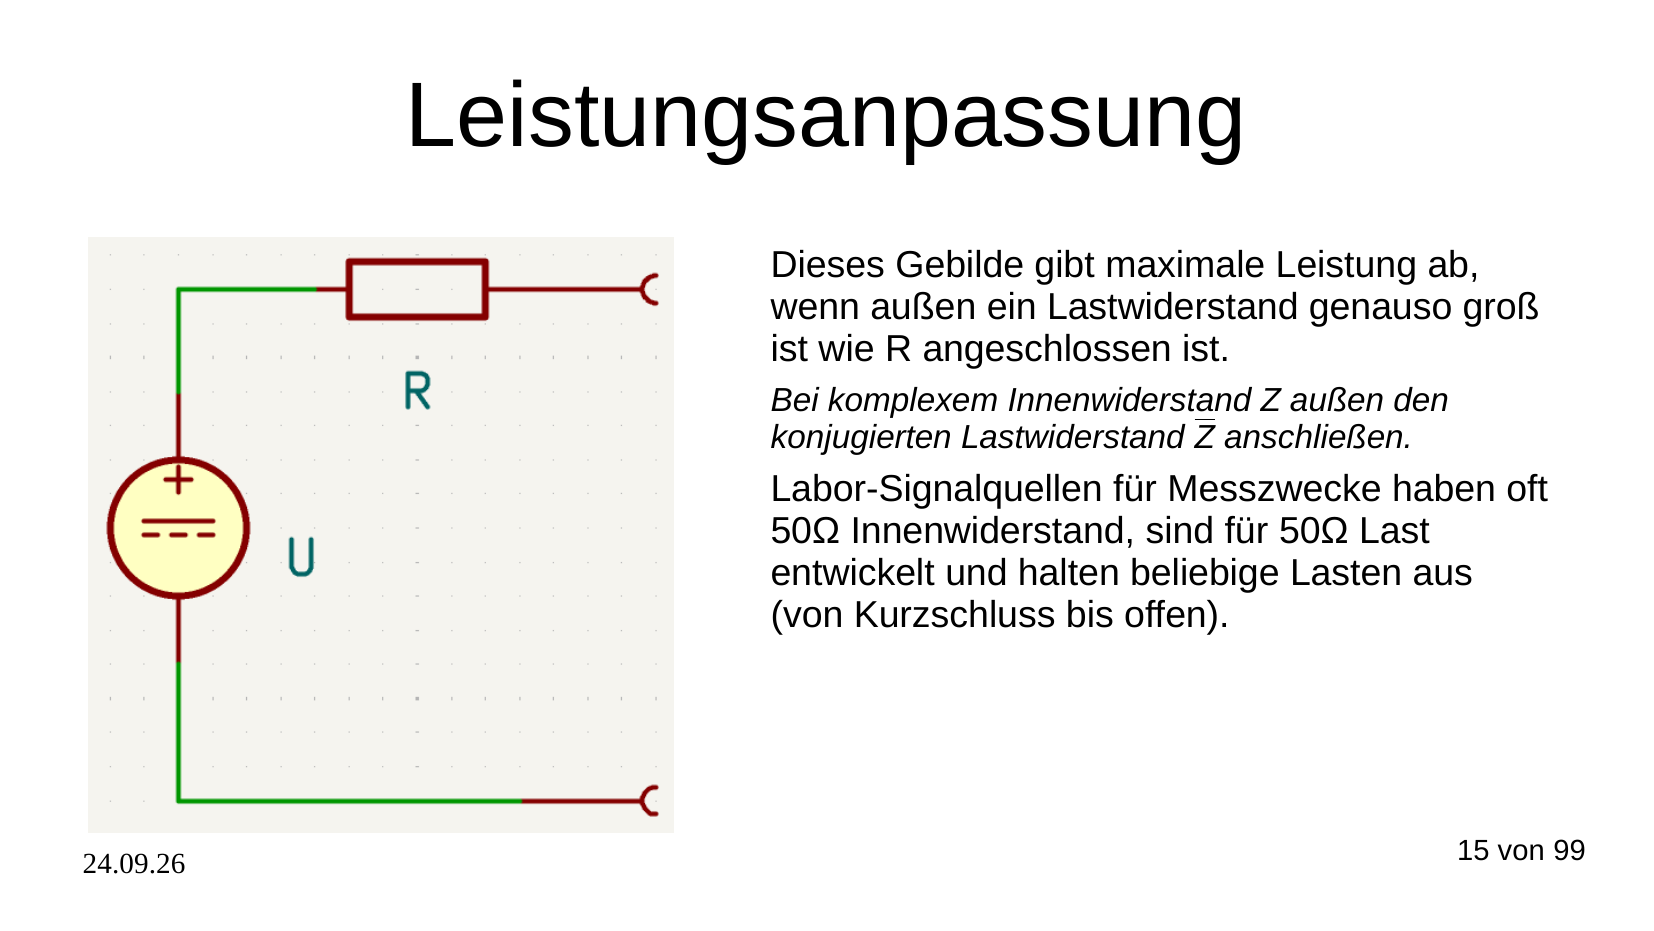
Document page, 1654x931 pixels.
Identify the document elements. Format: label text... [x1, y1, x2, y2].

picture [88, 237, 674, 833]
text_box Dieses Gebilde gibt maximale Leistung ab, wenn außen ein Lastwiderstand genauso groß ist wie R angeschlossen ist. Bei komplexem Innenwiderstand Z außen den konjugierten Lastwiderstand Z anschließen. Labor-Signalquellen für Messzwecke haben oft 50Ω Innenwiderstand, sind für 50Ω Last entwickelt und halten beliebige Lasten aus (von Kurzschluss bis offen). [755, 236, 1595, 827]
title Leistungsanpassung [82, 37, 1571, 193]
